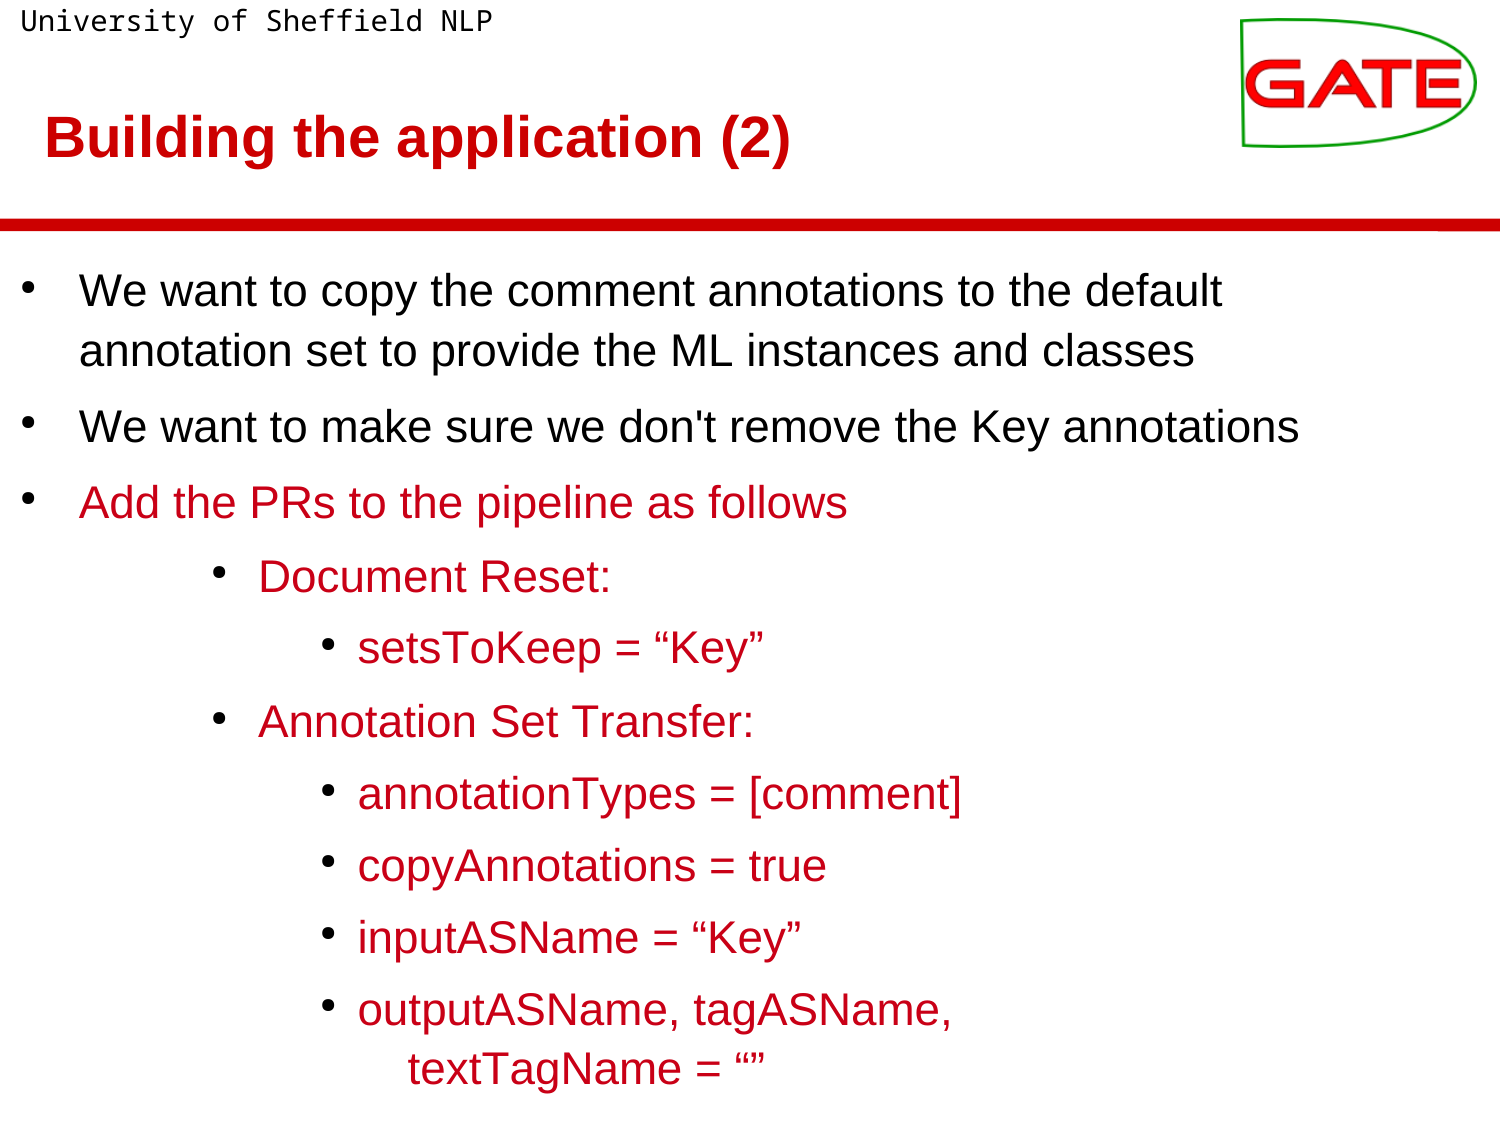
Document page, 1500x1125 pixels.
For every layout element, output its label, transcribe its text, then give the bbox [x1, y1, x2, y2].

list We want to copy the comment annotations to the default annotation set to provide the ML instances and classes We want to make sure we don't remove the Key annotations Add the PRs to the pipeline as follows Document Reset: setsToKeep = “Key” Annotation Set Transfer: annotationTypes = [comment] copyAnnotations = true inputASName = “Key” outputASName, tagASName, textTagName = “” [5, 249, 1447, 1102]
title Building the application (2) [29, 29, 1379, 246]
picture [1240, 18, 1477, 148]
